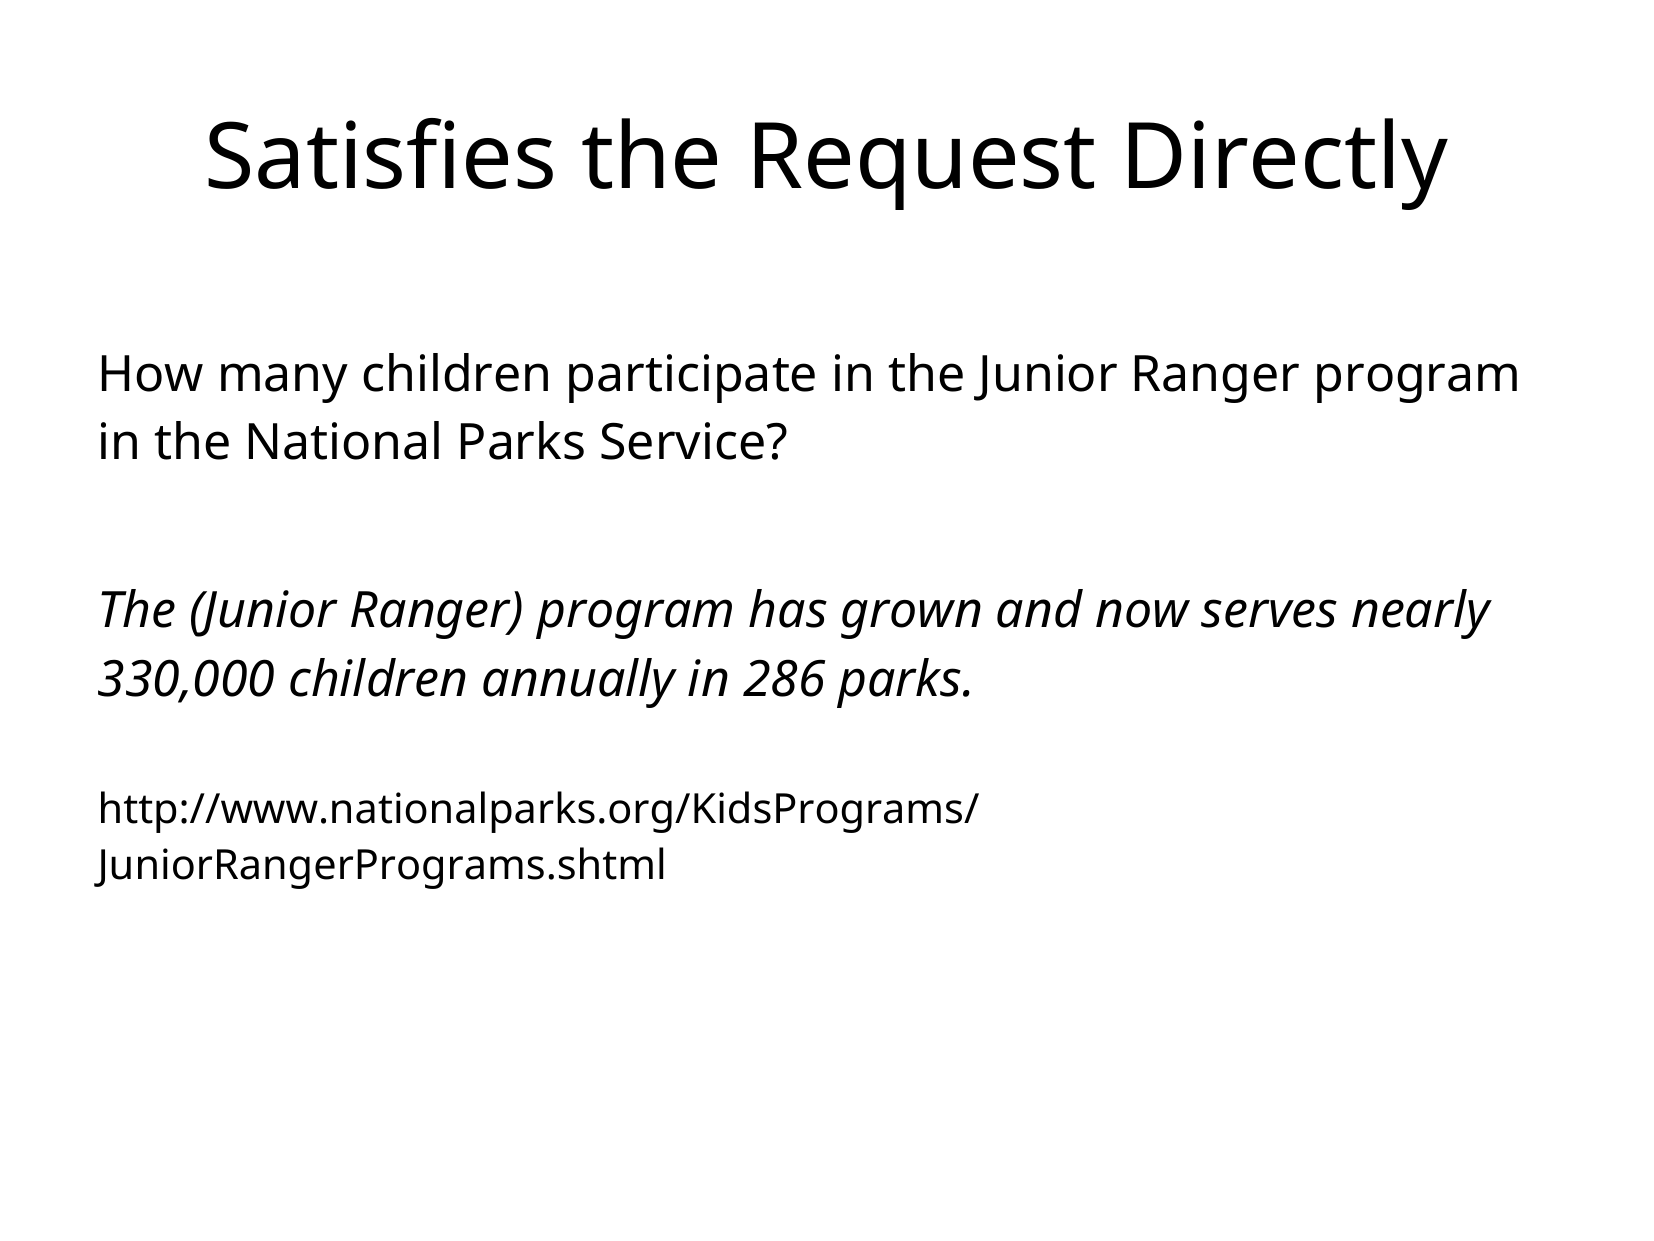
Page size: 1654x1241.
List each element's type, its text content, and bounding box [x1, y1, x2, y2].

title Satisfies the Request Directly [82, 49, 1571, 257]
text_box How many children participate in the Junior Ranger program in the National Parks Service? The (Junior Ranger) program has grown and now serves nearly 330,000 children annually in 286 parks. http://www.nationalparks.org/KidsPrograms/JuniorRangerPrograms.shtml [82, 330, 1558, 980]
